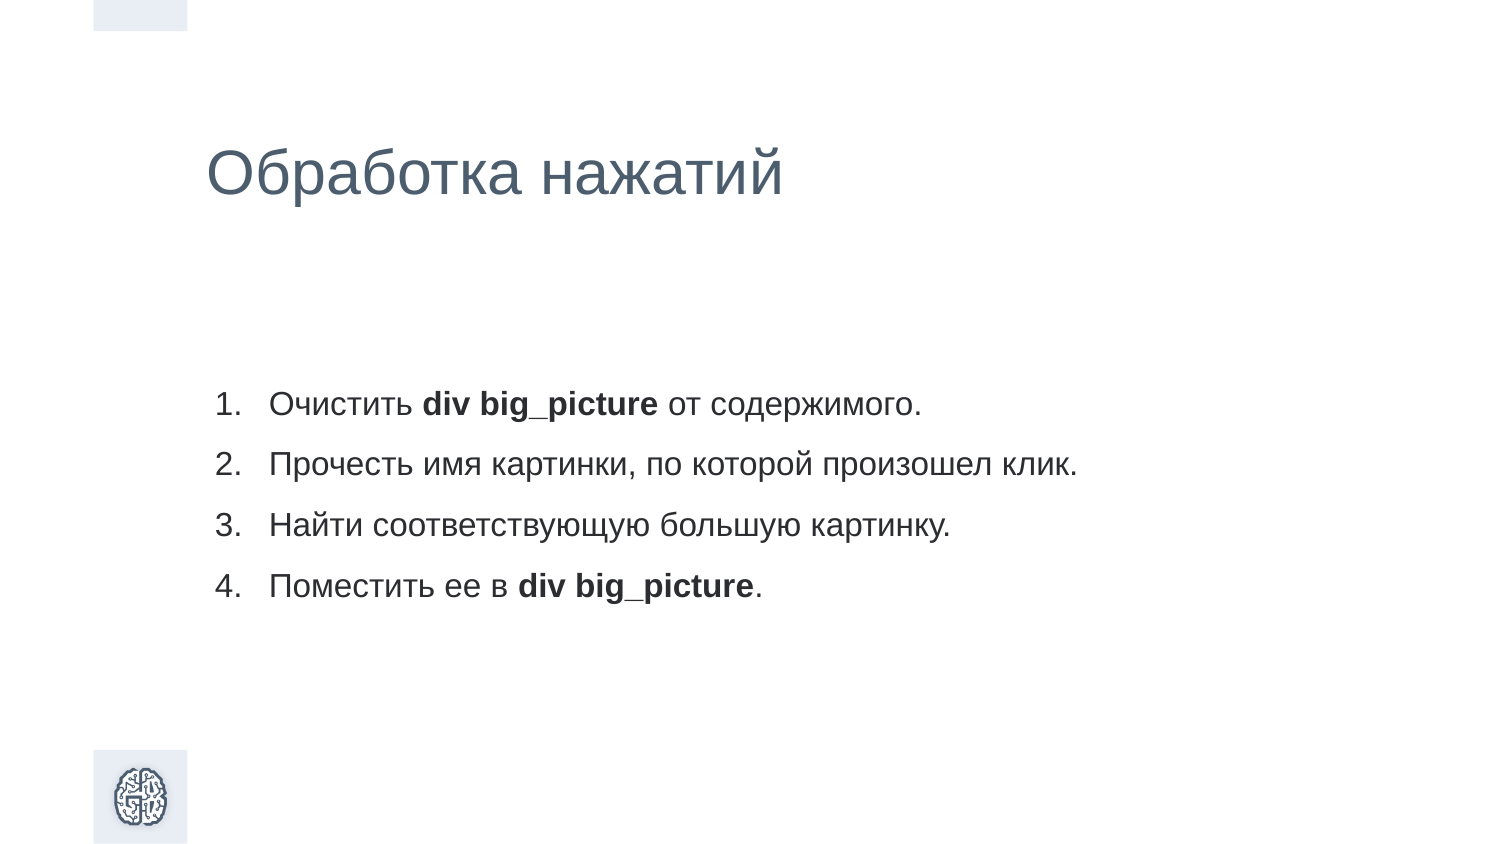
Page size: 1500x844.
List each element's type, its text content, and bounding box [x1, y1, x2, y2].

text_box Очистить div big_picture от содержимого. Прочесть имя картинки, по которой произошел клик. Найти соответствующую большую картинку. Поместить ее в div big_picture. [186, 318, 1311, 668]
title Обработка нажатий [186, 94, 1311, 244]
picture [106, 760, 175, 834]
